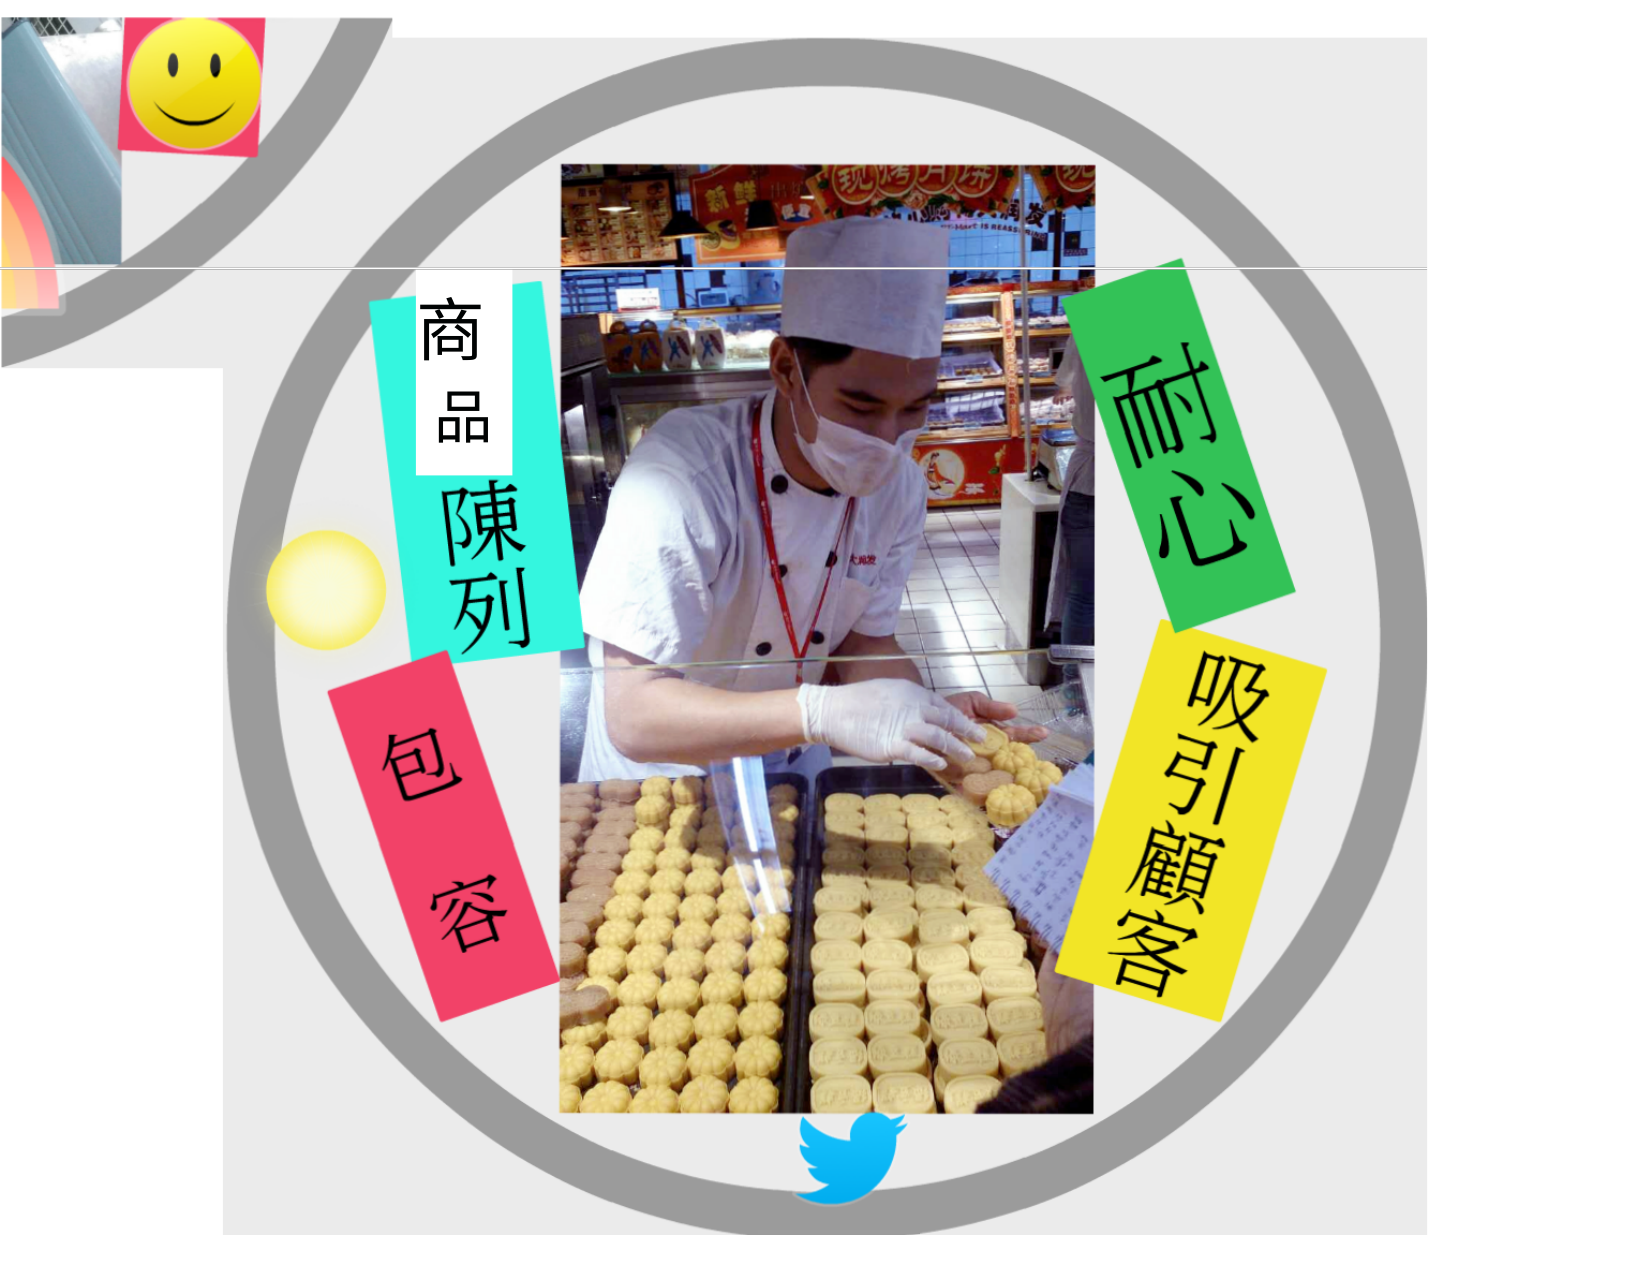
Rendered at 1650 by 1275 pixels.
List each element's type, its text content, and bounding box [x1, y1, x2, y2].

text_box 商 品 [413, 287, 521, 452]
text_box [0, 13, 1427, 1234]
